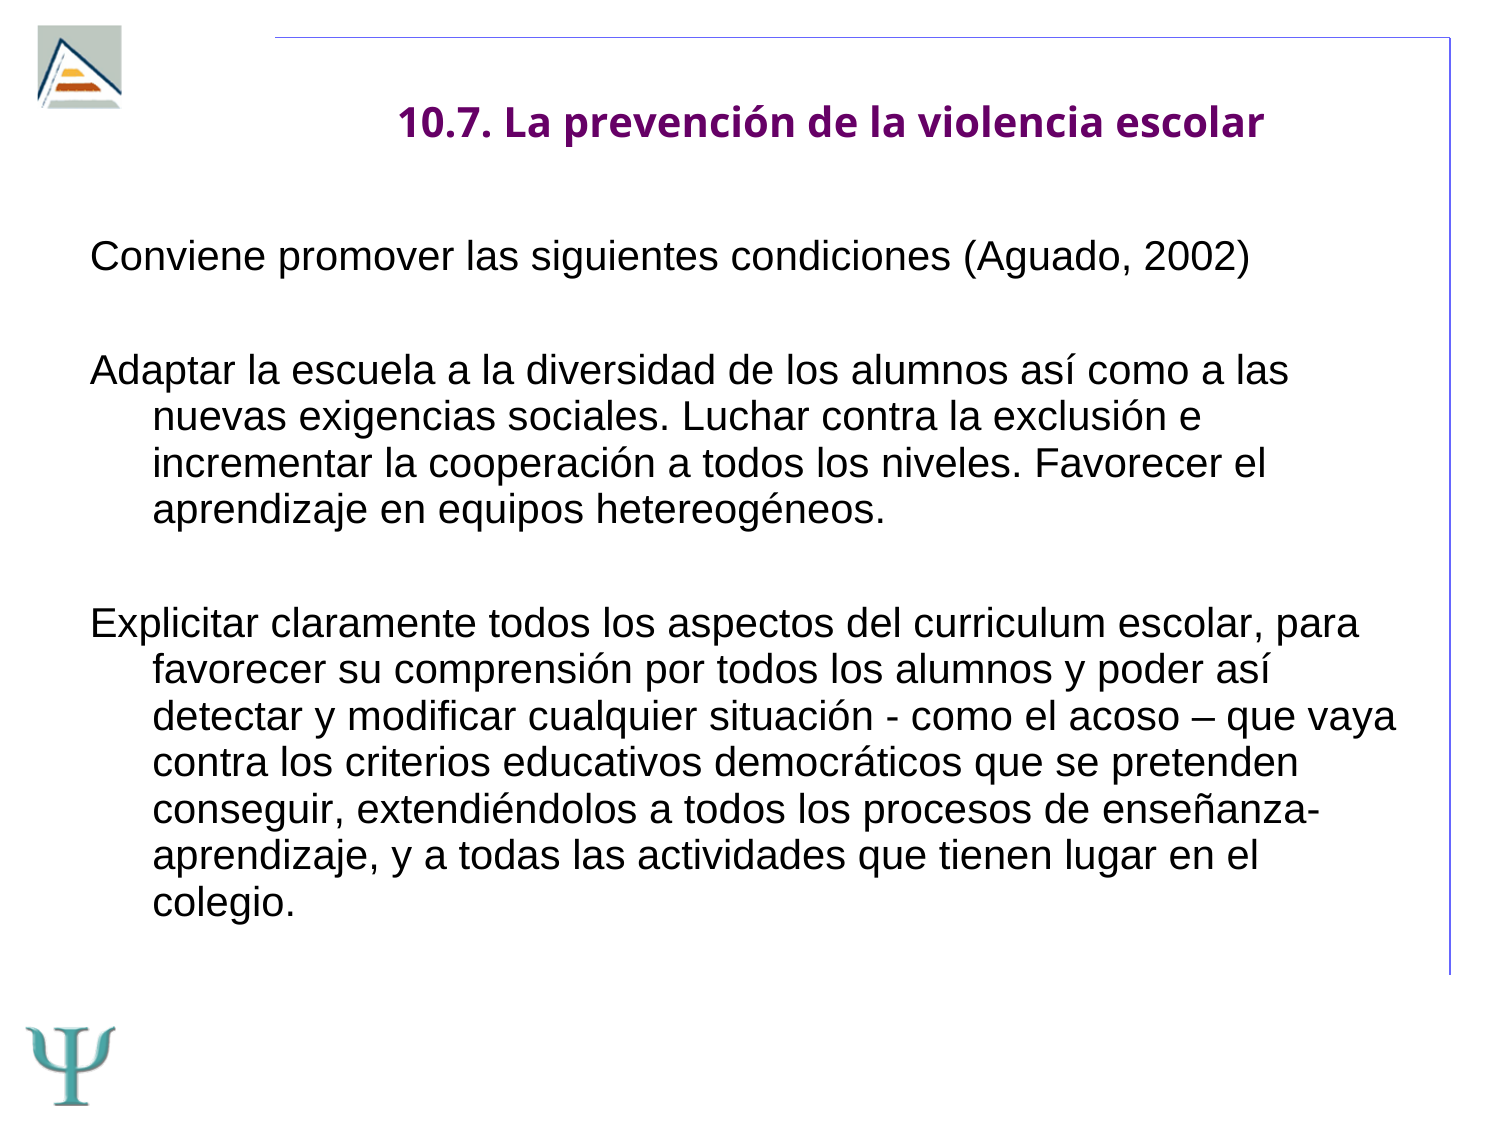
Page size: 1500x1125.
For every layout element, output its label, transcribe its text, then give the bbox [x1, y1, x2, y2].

list Conviene promover las siguientes condiciones (Aguado, 2002) Adaptar la escuela a la diversidad de los alumnos así como a las nuevas exigencias sociales. Luchar contra la exclusión e incrementar la cooperación a todos los niveles. Favorecer el aprendizaje en equipos hetereogéneos. Explicitar claramente todos los aspectos del curriculum escolar, para favorecer su comprensión por todos los alumnos y poder así detectar y modificar cualquier situación - como el acoso – que vaya contra los criterios educativos democráticos que se pretenden conseguir, extendiéndolos a todos los procesos de enseñanza-aprendizaje, y a todas las actividades que tienen lugar en el colegio. [75, 224, 1426, 1125]
picture [37, 24, 122, 109]
picture [24, 1024, 75, 1106]
title 10.7. La prevención de la violencia escolar [262, 74, 1401, 168]
